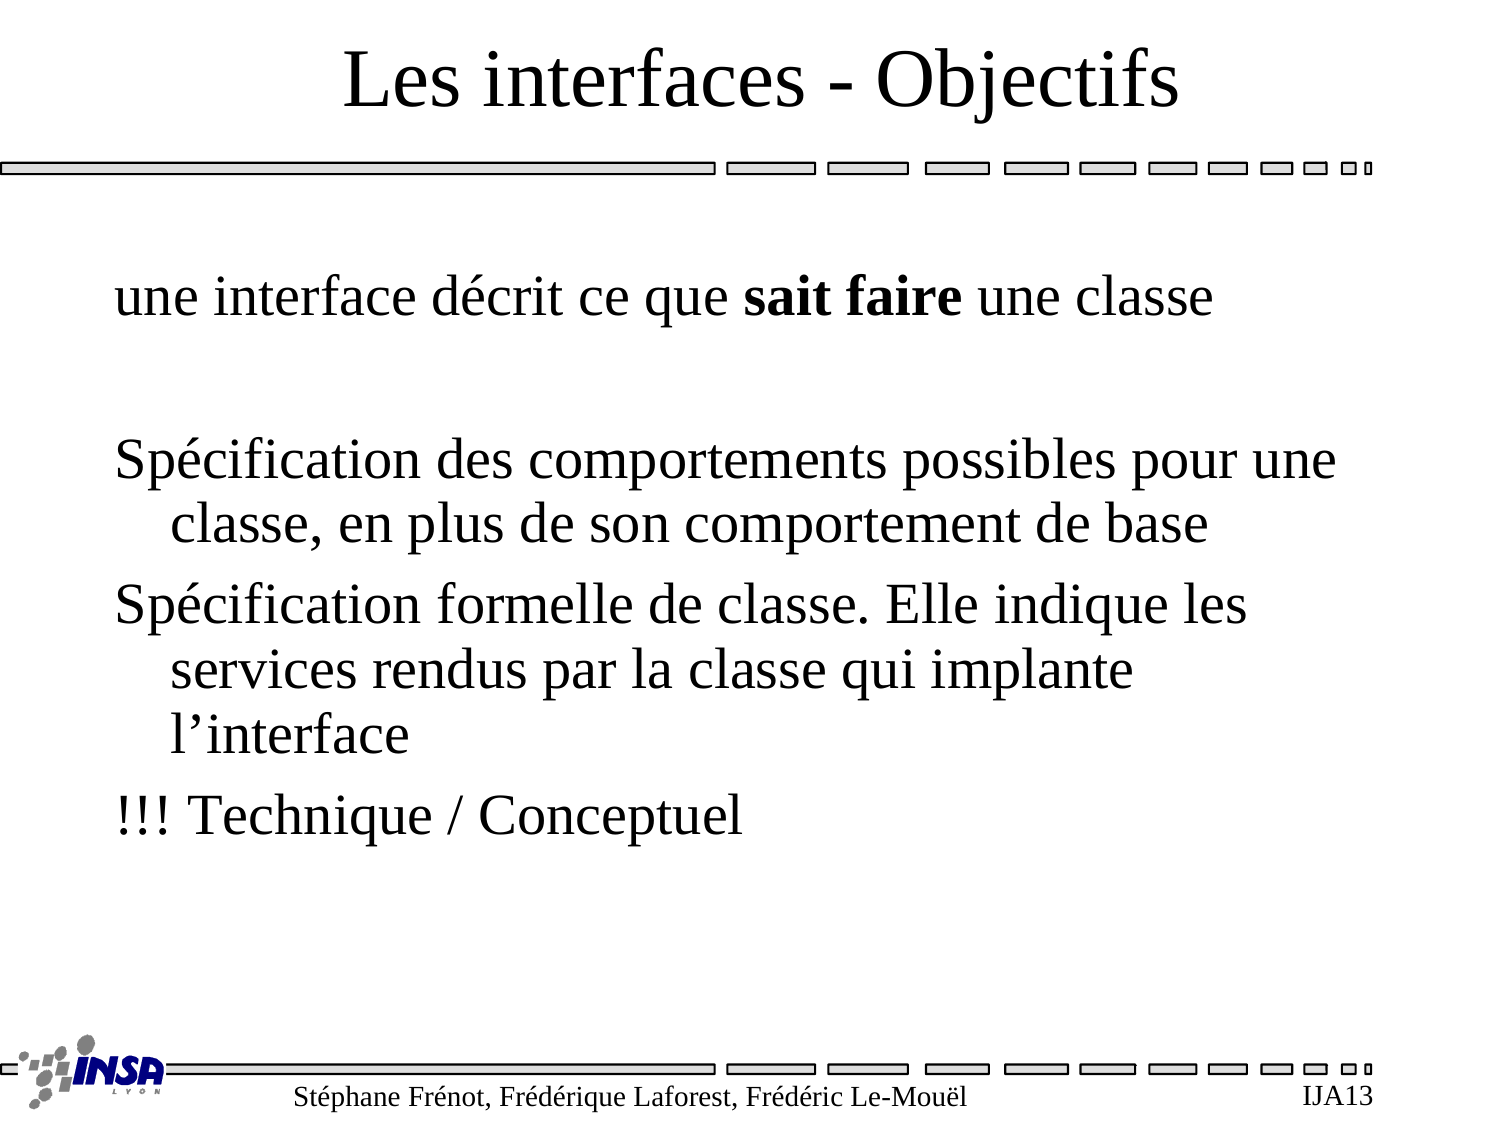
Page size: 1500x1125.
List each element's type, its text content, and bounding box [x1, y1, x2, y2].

title Les interfaces - Objectifs [125, 0, 1400, 162]
list une interface décrit ce que sait faire une classe Spécification des comportements possibles pour une classe, en plus de son comportement de base Spécification formelle de classe. Elle indique les services rendus par la classe qui implante l’interface !!! Technique / Conceptuel [99, 174, 1375, 1000]
